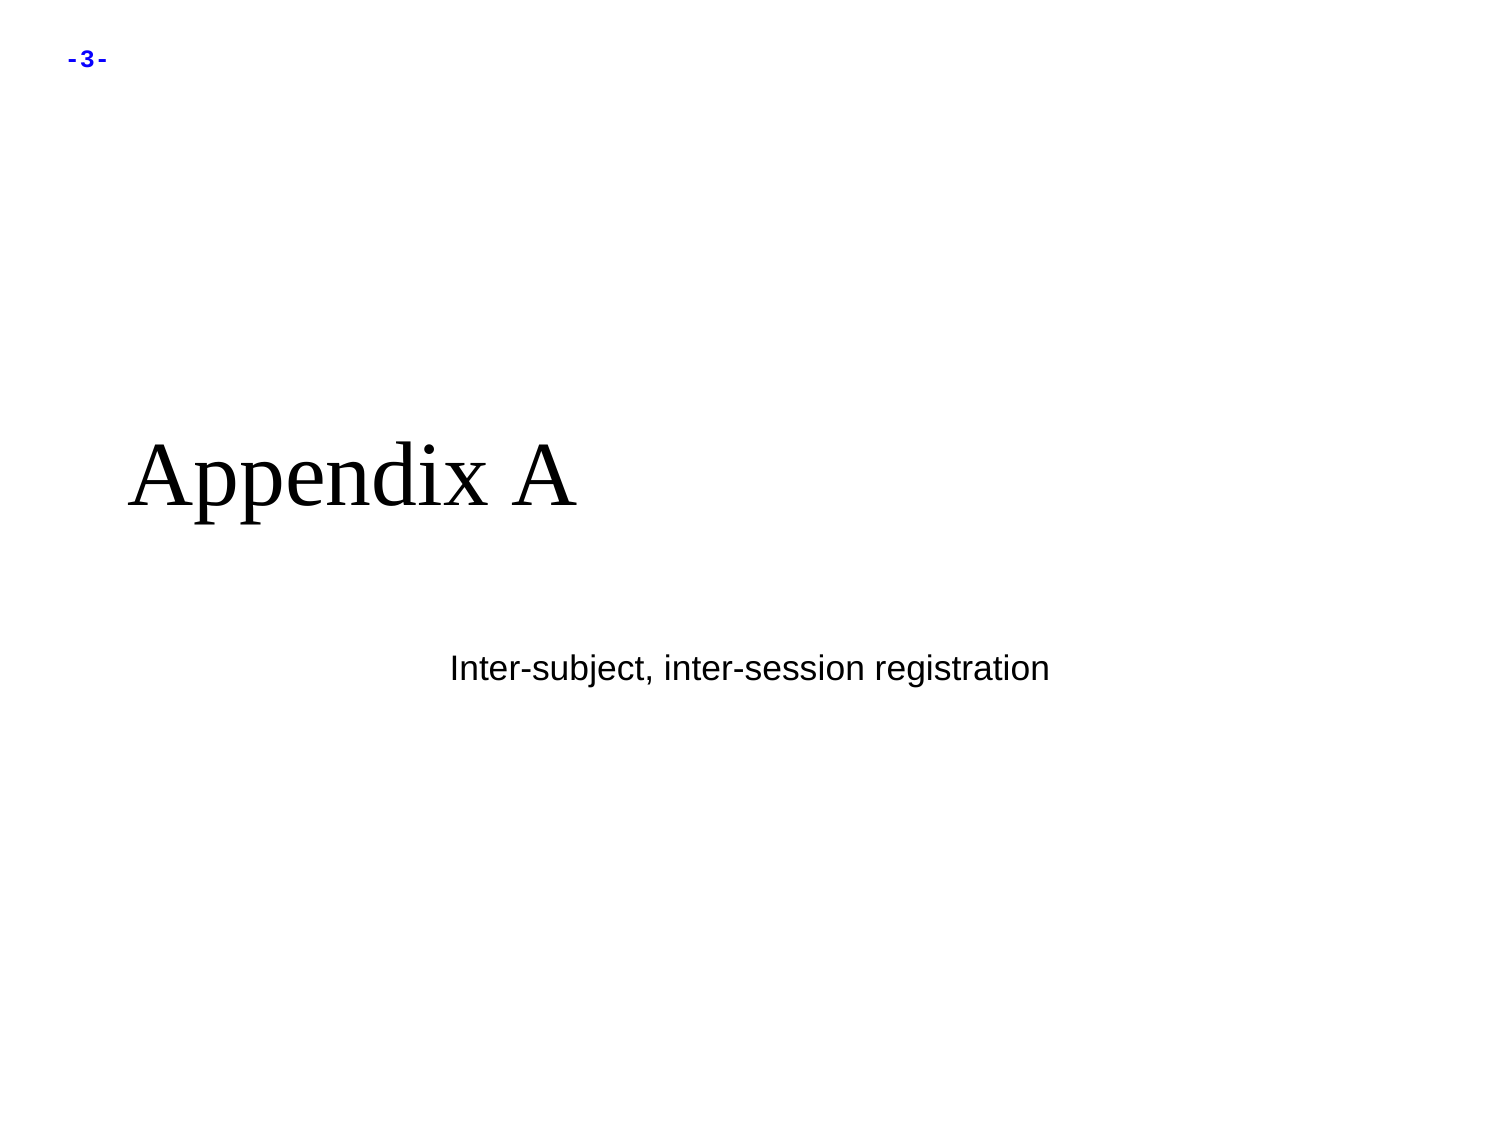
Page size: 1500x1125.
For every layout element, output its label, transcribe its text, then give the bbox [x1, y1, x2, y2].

text_box Inter-subject, inter-session registration [225, 637, 1276, 926]
text_box Appendix A [112, 374, 1388, 563]
